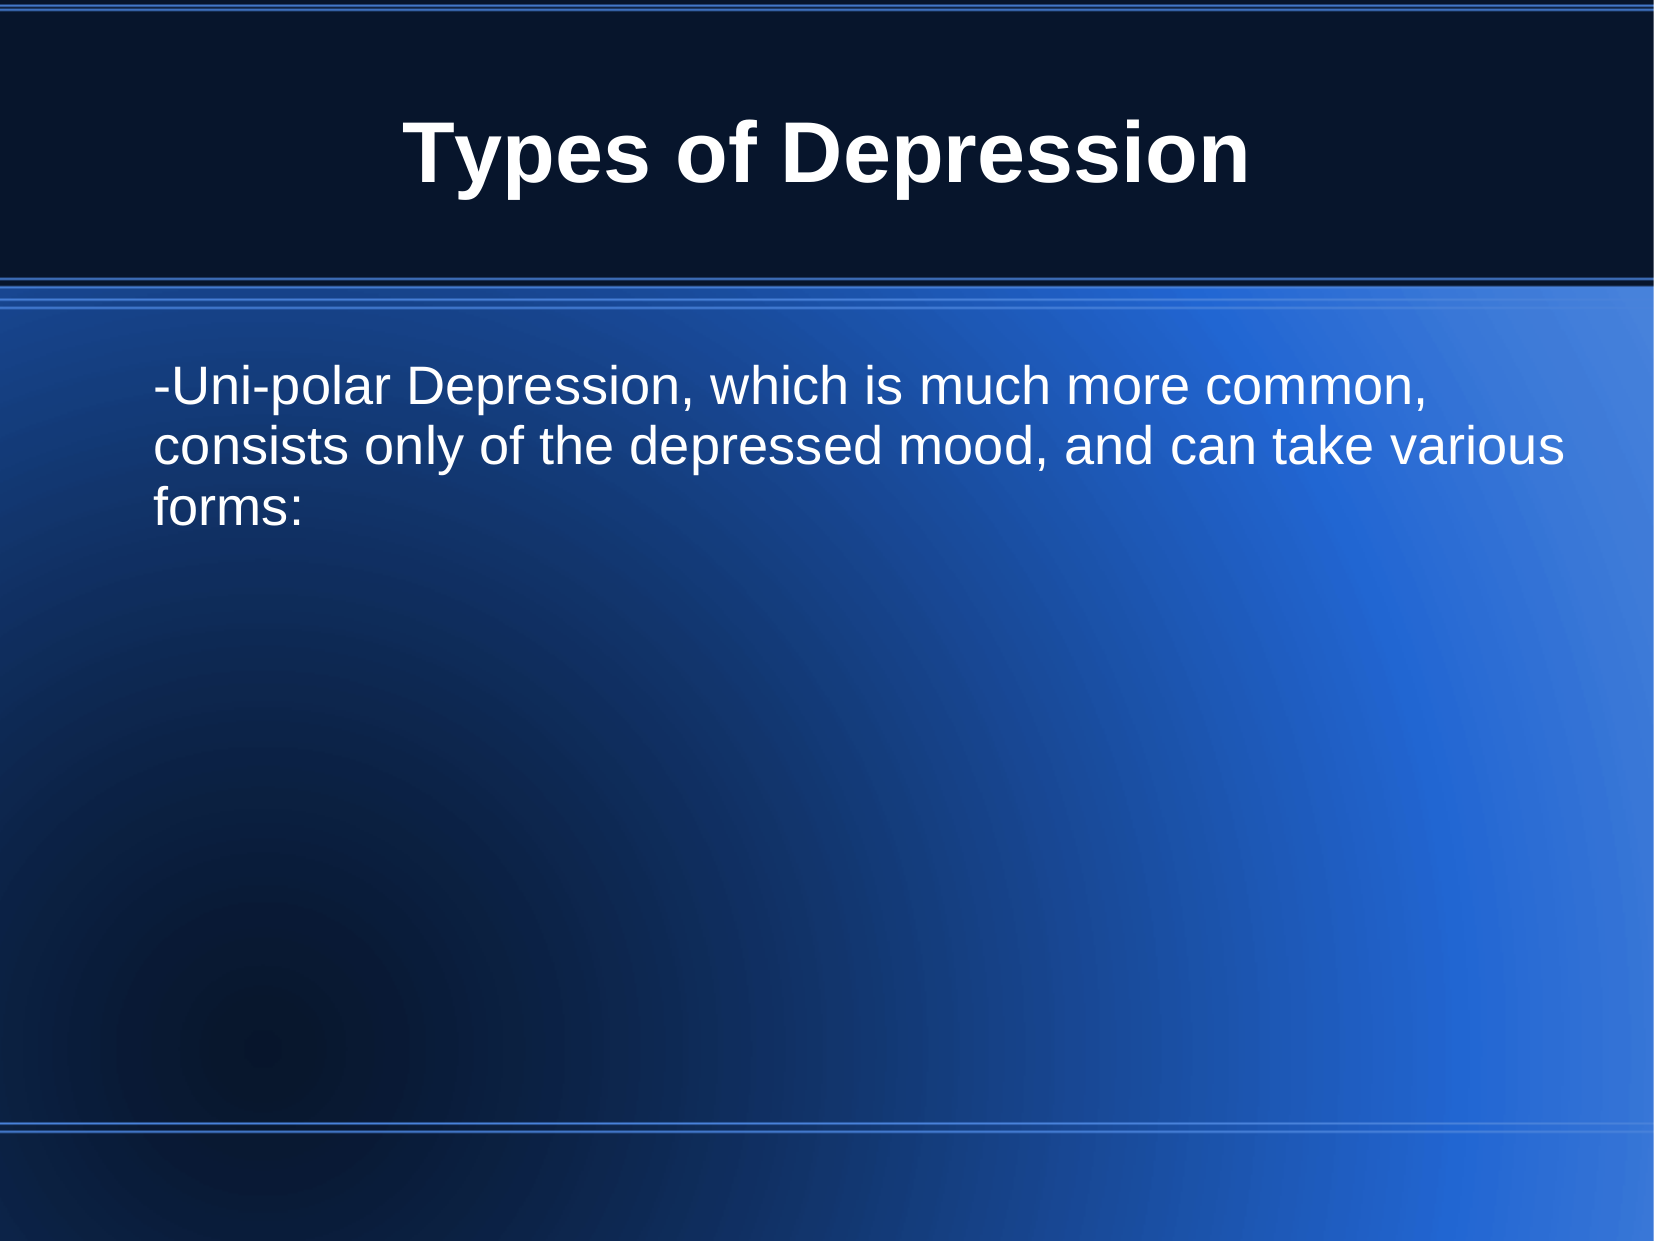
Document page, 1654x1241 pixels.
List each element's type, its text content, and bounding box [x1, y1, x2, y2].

picture [0, 0, 1654, 1241]
list -Uni-polar Depression, which is much more common, consists only of the depressed mood, and can take various forms: [82, 355, 1571, 1058]
title Types of Depression [82, 49, 1571, 257]
